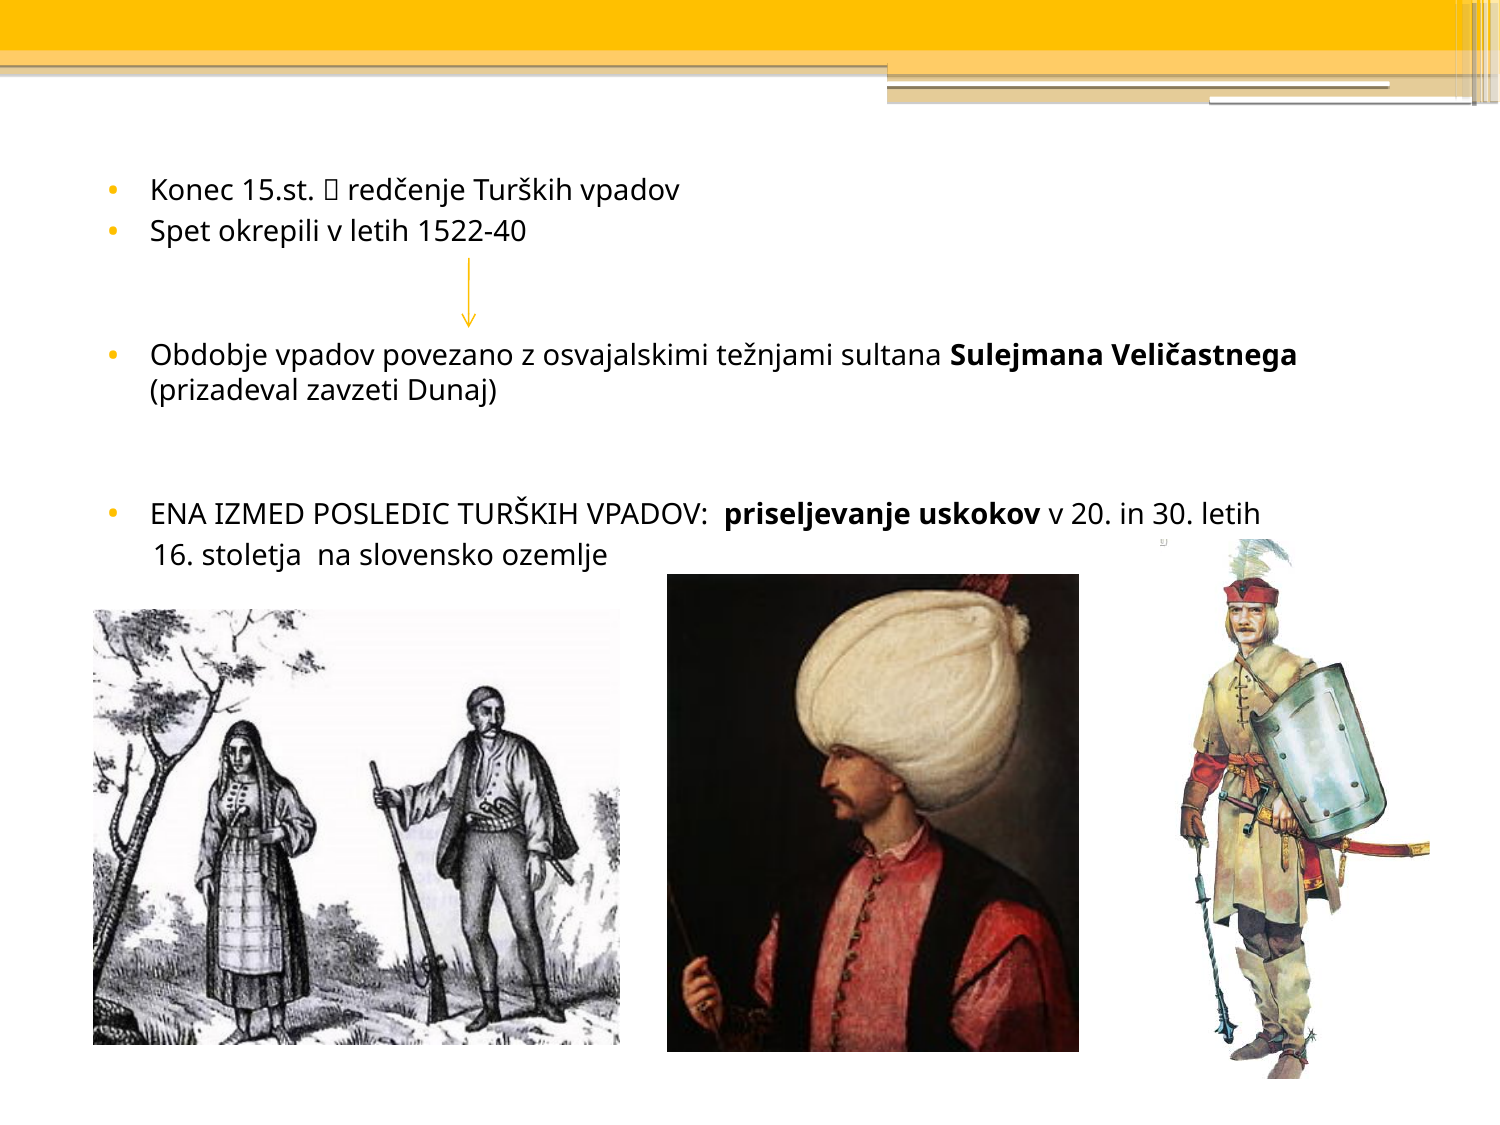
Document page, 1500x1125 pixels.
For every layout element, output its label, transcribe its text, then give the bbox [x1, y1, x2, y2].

picture [1425, 539, 1430, 1079]
list Konec 15.st.  redčenje Turških vpadov Spet okrepili v letih 1522-40 Obdobje vpadov povezano z osvajalskimi težnjami sultana Sulejmana Veličastnega (prizadeval zavzeti Dunaj) ENA IZMED POSLEDIC TURŠKIH VPADOV: priseljevanje uskokov v 20. in 30. letih 16. stoletja na slovensko ozemlje [75, 164, 1425, 1079]
picture [93, 609, 620, 1045]
picture [667, 574, 1079, 1053]
